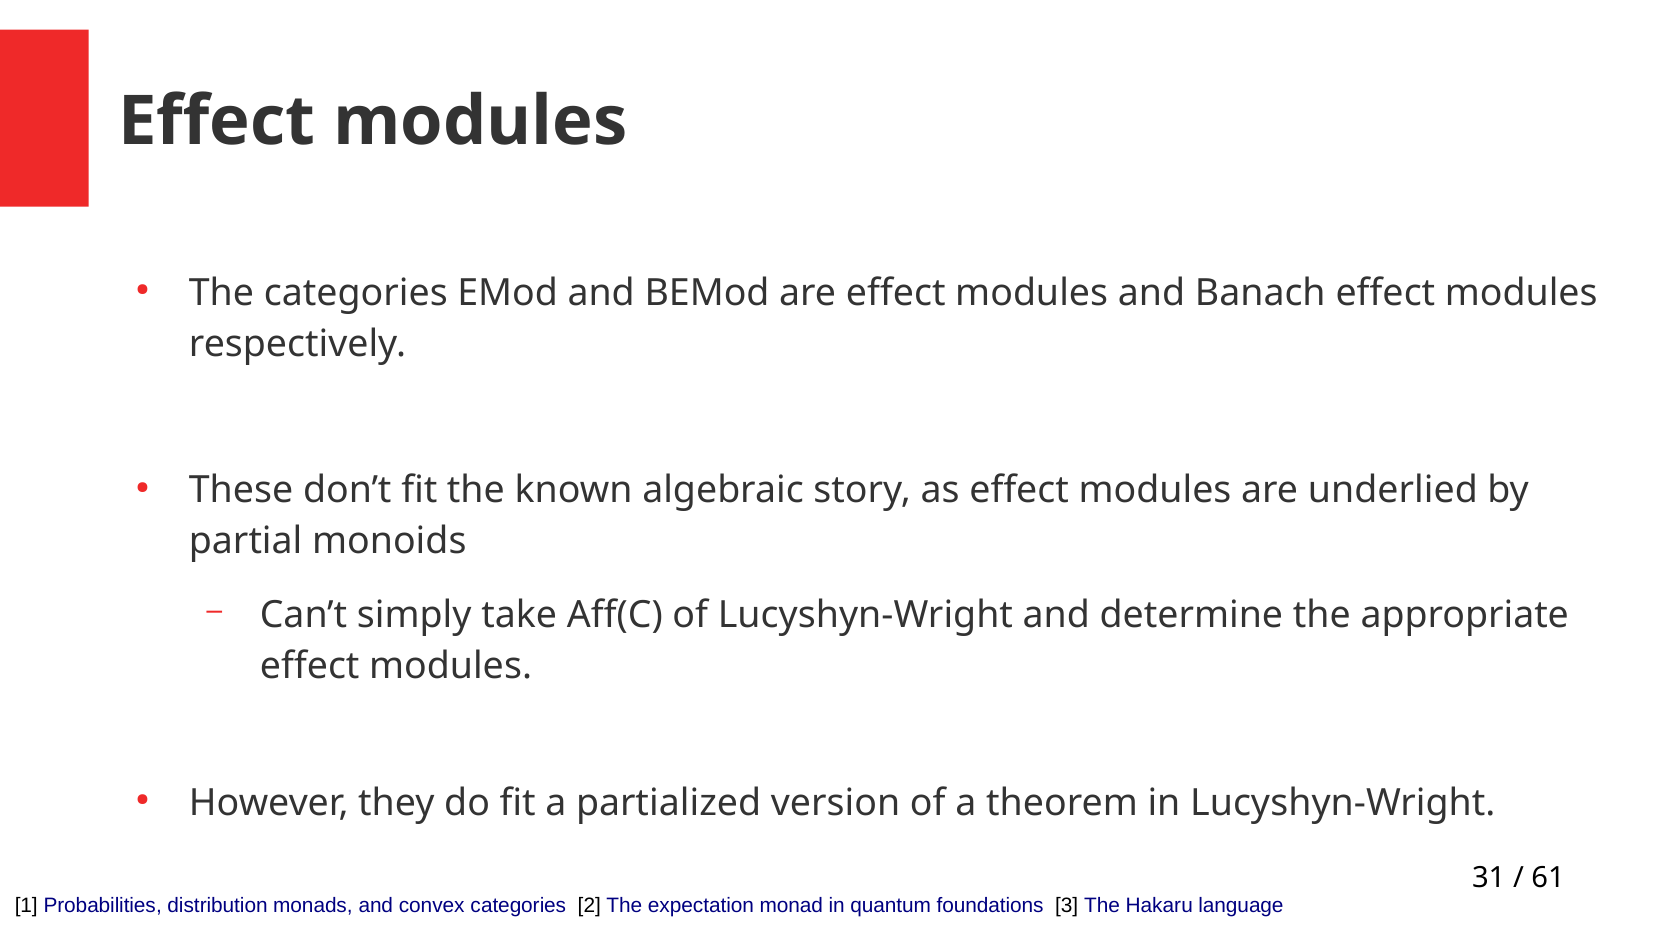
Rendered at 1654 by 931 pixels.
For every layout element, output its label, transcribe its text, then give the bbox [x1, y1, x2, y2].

text_box [1] Probabilities, distribution monads, and convex categories [2] The expectation monad in quantum foundations [3] The Hakaru language [0, 885, 1625, 931]
title Effect modules [118, 29, 1595, 207]
list The categories EMod and BEMod are effect modules and Banach effect modules respectively. These don’t fit the known algebraic story, as effect modules are underlied by partial monoids Can’t simply take Aff(C) of Lucyshyn-Wright and determine the appropriate effect modules. However, they do fit a partialized version of a theorem in Lucyshyn-Wright. [118, 265, 1625, 827]
